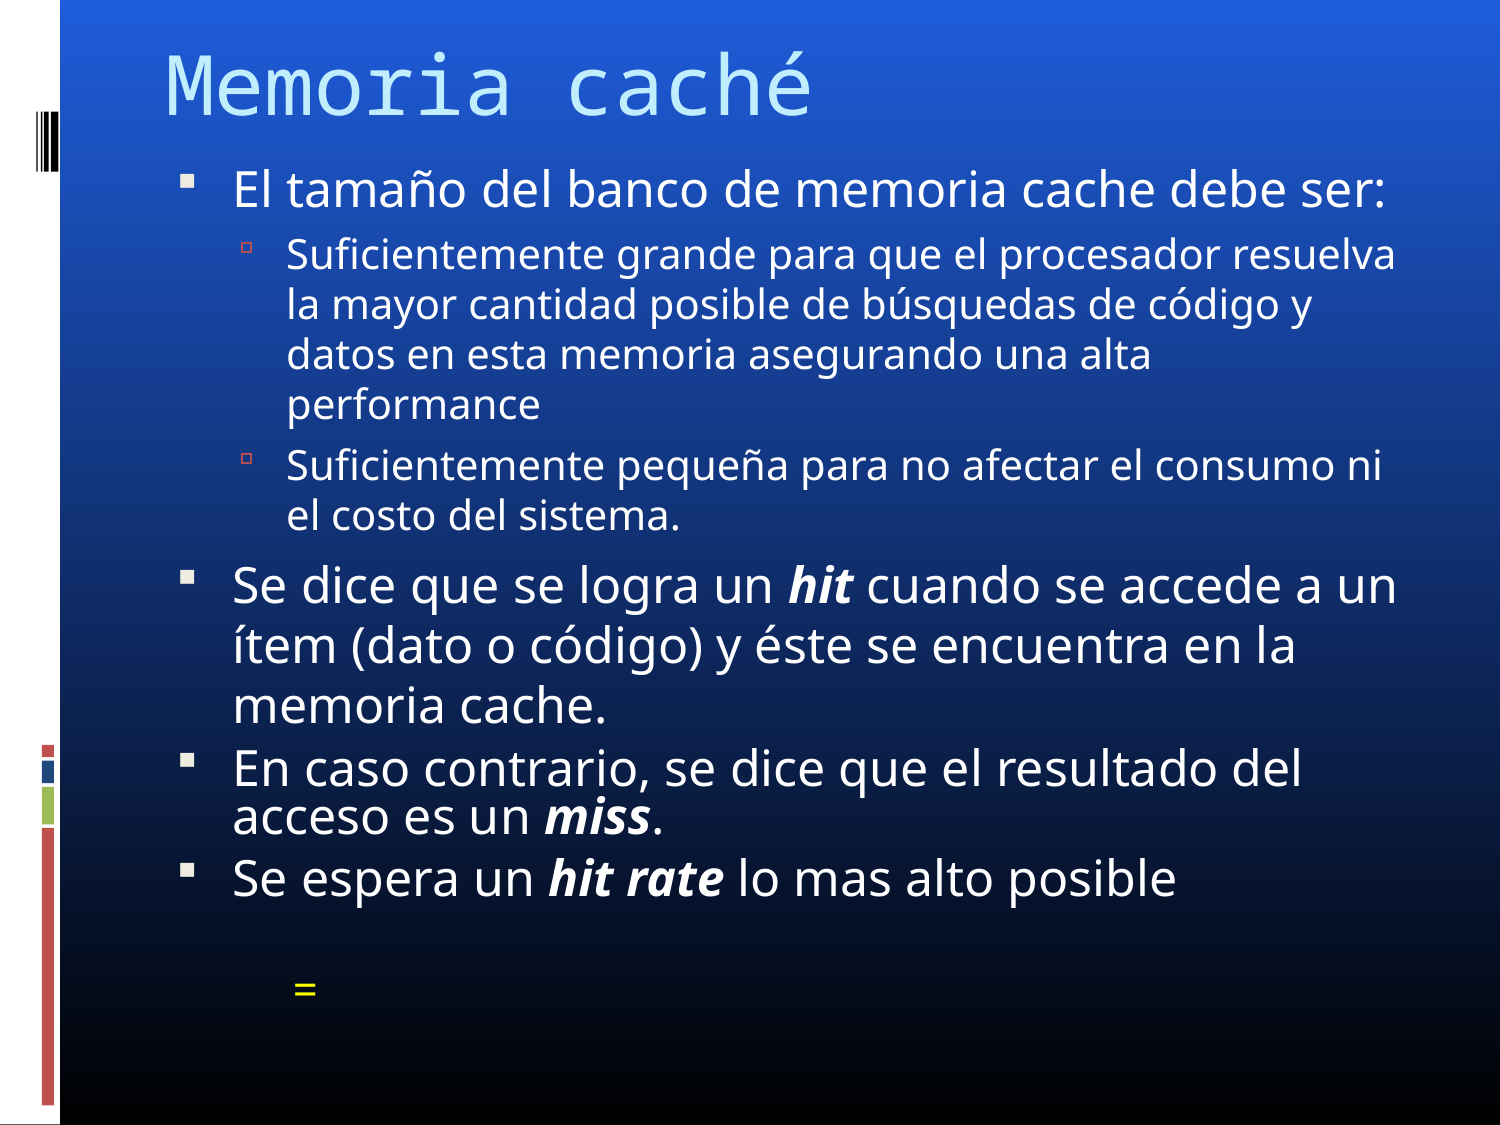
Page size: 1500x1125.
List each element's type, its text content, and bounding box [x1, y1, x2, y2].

title Memoria caché [150, 24, 1426, 149]
list El tamaño del banco de memoria cache debe ser: Suficientemente grande para que el procesador resuelva la mayor cantidad posible de búsquedas de código y datos en esta memoria asegurando una alta performance Suficientemente pequeña para no afectar el consumo ni el costo del sistema. Se dice que se logra un hit cuando se accede a un ítem (dato o código) y éste se encuentra en la memoria cache. En caso contrario, se dice que el resultado del acceso es un miss. Se espera un hit rate lo mas alto posible [150, 149, 1426, 1042]
text_box = [292, 961, 325, 1014]
